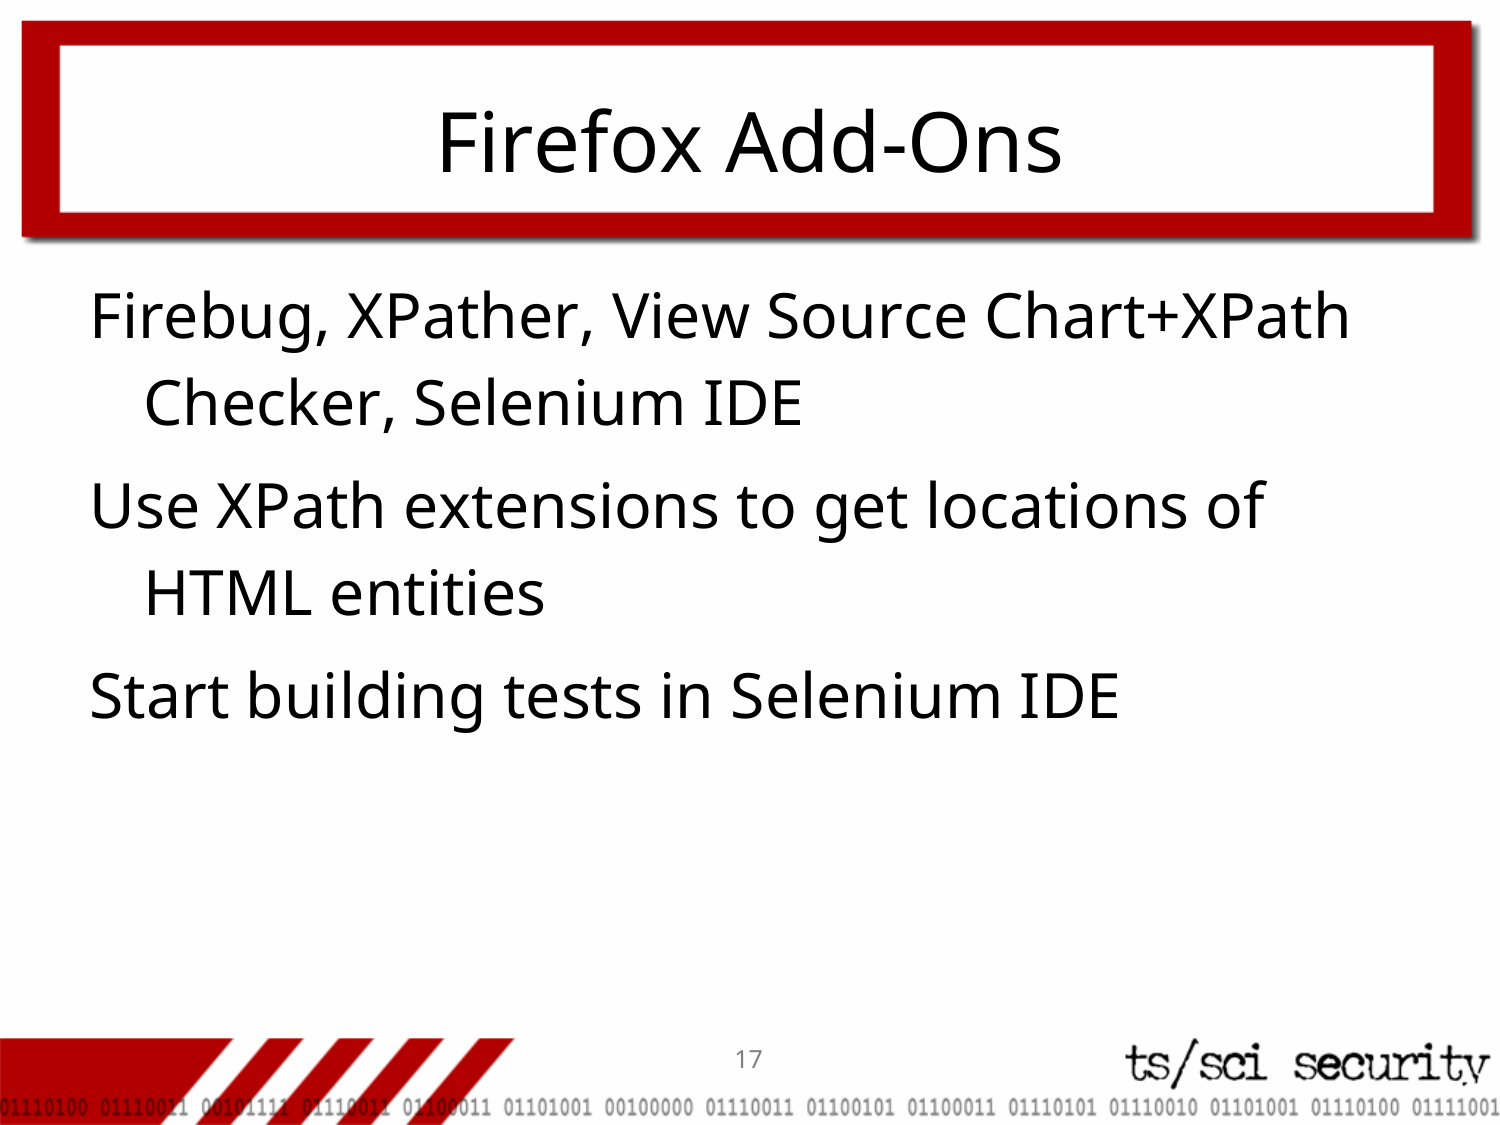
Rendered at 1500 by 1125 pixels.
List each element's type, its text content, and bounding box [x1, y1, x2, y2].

list Firebug, XPather, View Source Chart+XPath Checker, Selenium IDE Use XPath extensions to get locations of HTML entities Start building tests in Selenium IDE [75, 262, 1426, 1006]
picture [0, 0, 1500, 1125]
title Firefox Add-Ons [75, 45, 1426, 233]
